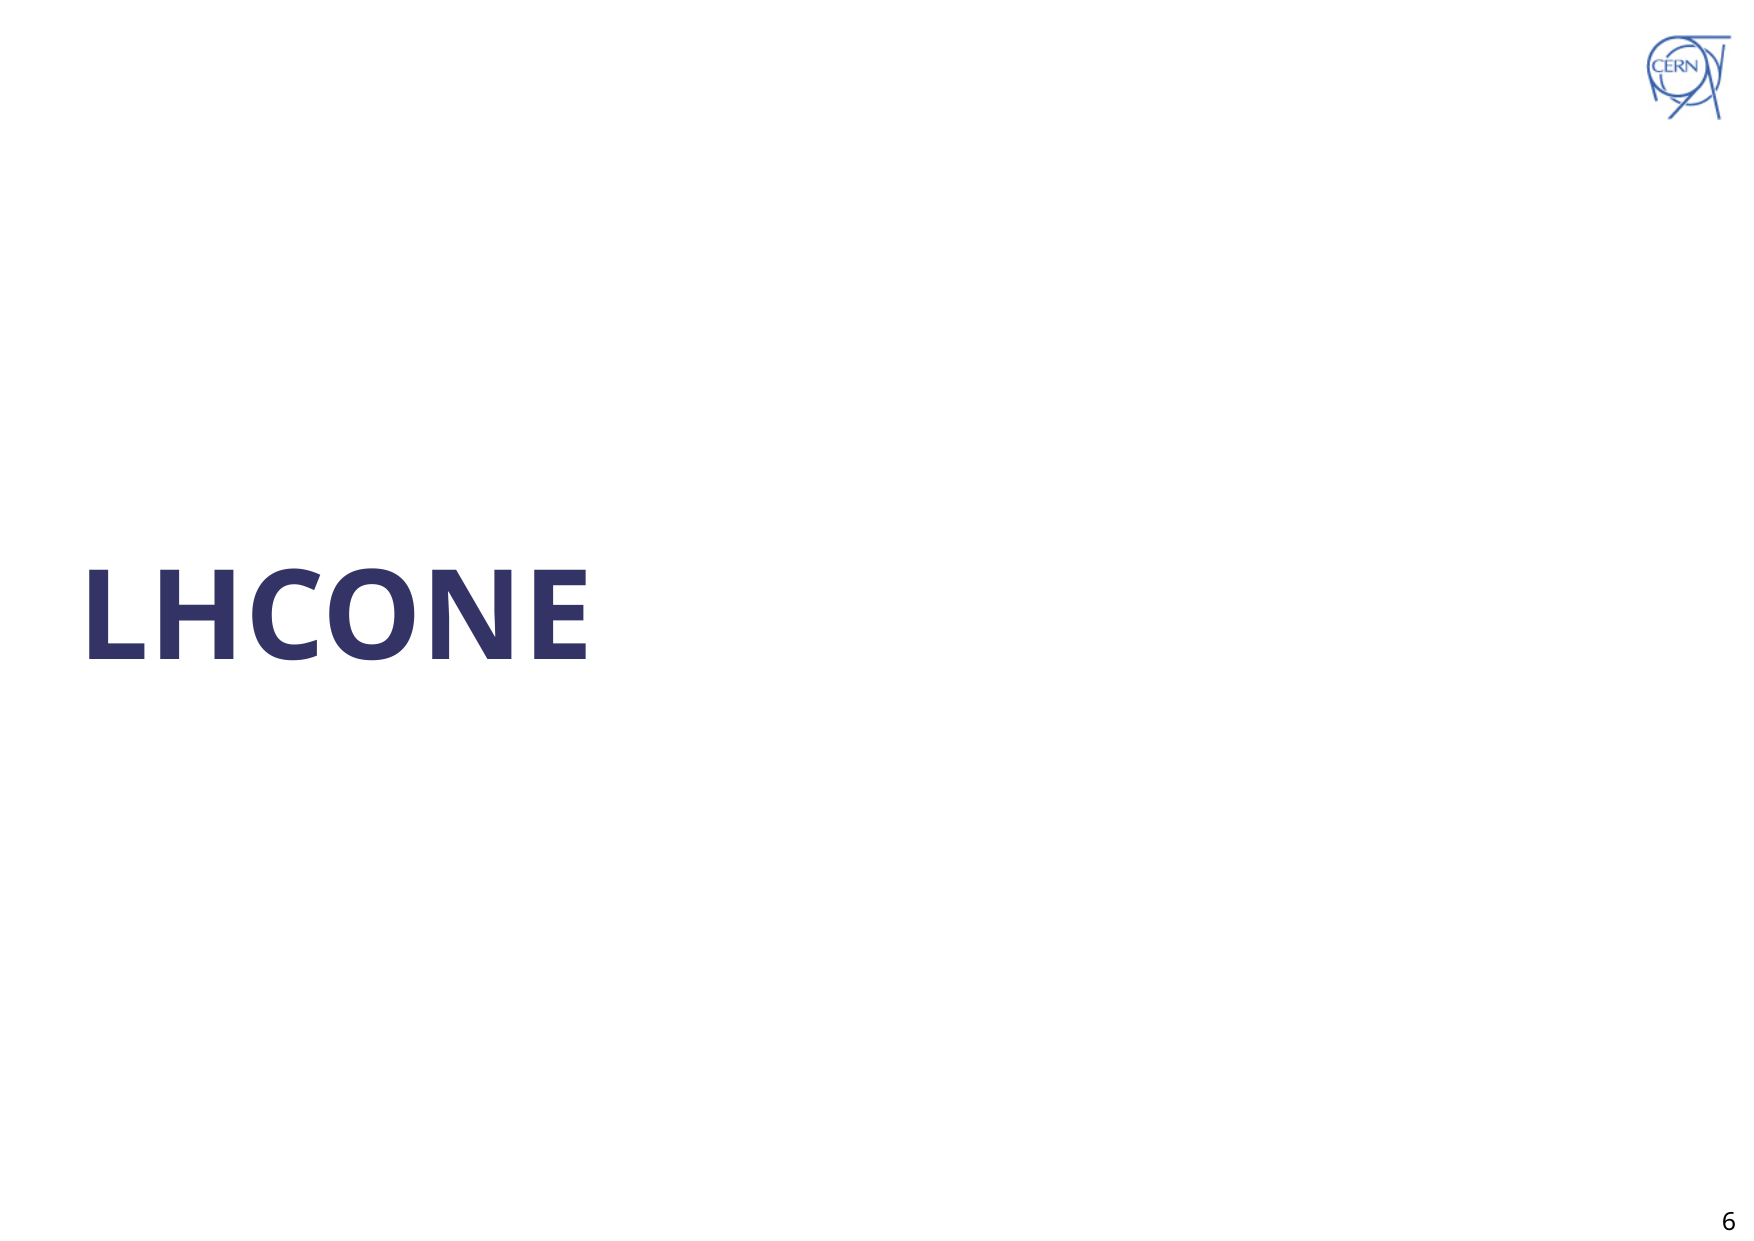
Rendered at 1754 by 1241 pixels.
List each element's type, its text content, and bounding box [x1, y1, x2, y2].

picture [1646, 34, 1732, 120]
title LHCONE [78, 521, 1636, 702]
